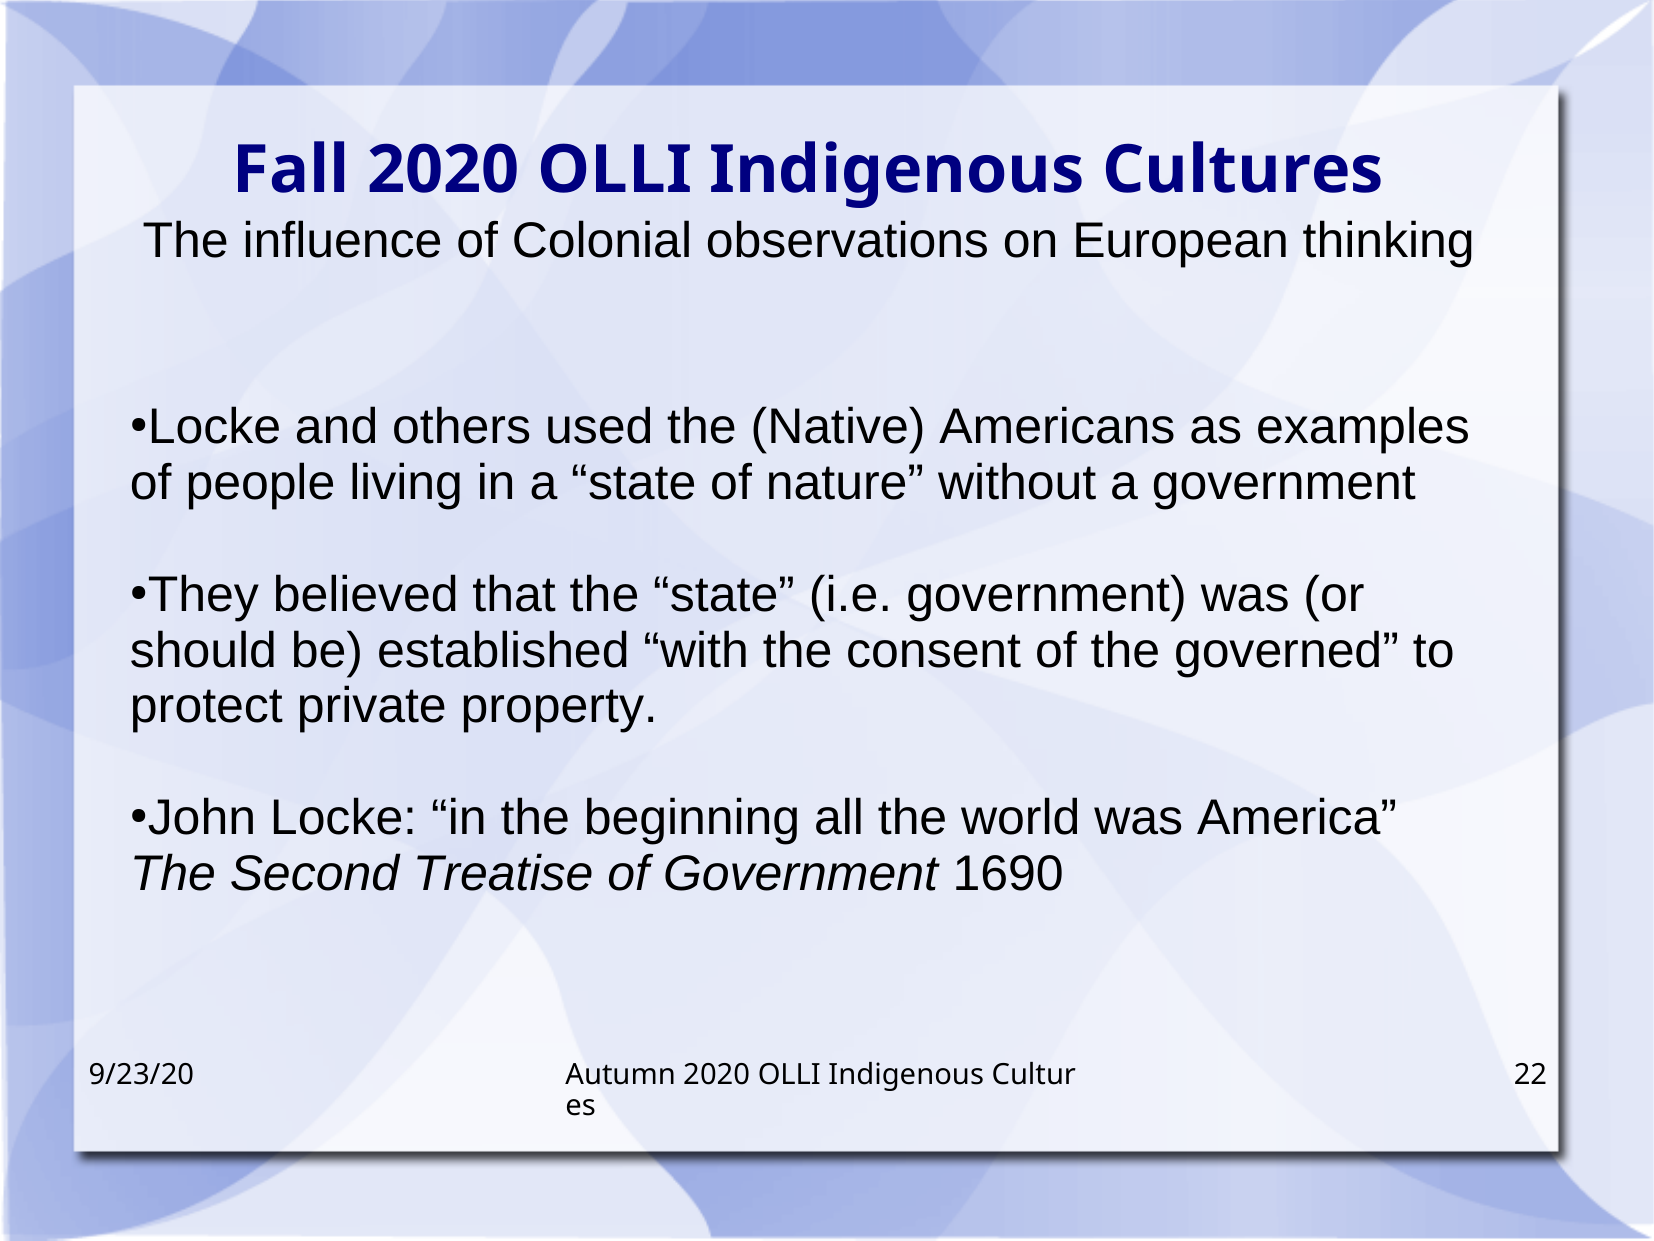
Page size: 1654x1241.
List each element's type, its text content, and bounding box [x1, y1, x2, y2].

title Fall 2020 OLLI Indigenous Cultures The influence of Colonial observations on European thinking [82, 90, 1536, 298]
picture [0, 0, 1654, 1241]
subtitle Locke and others used the (Native) Americans as examples of people living in a “state of nature” without a government They believed that the “state” (i.e. government) was (or should be) established “with the consent of the governed” to protect private property. John Locke: “in the beginning all the world was America” The Second Treatise of Government 1690 [129, 324, 1489, 975]
